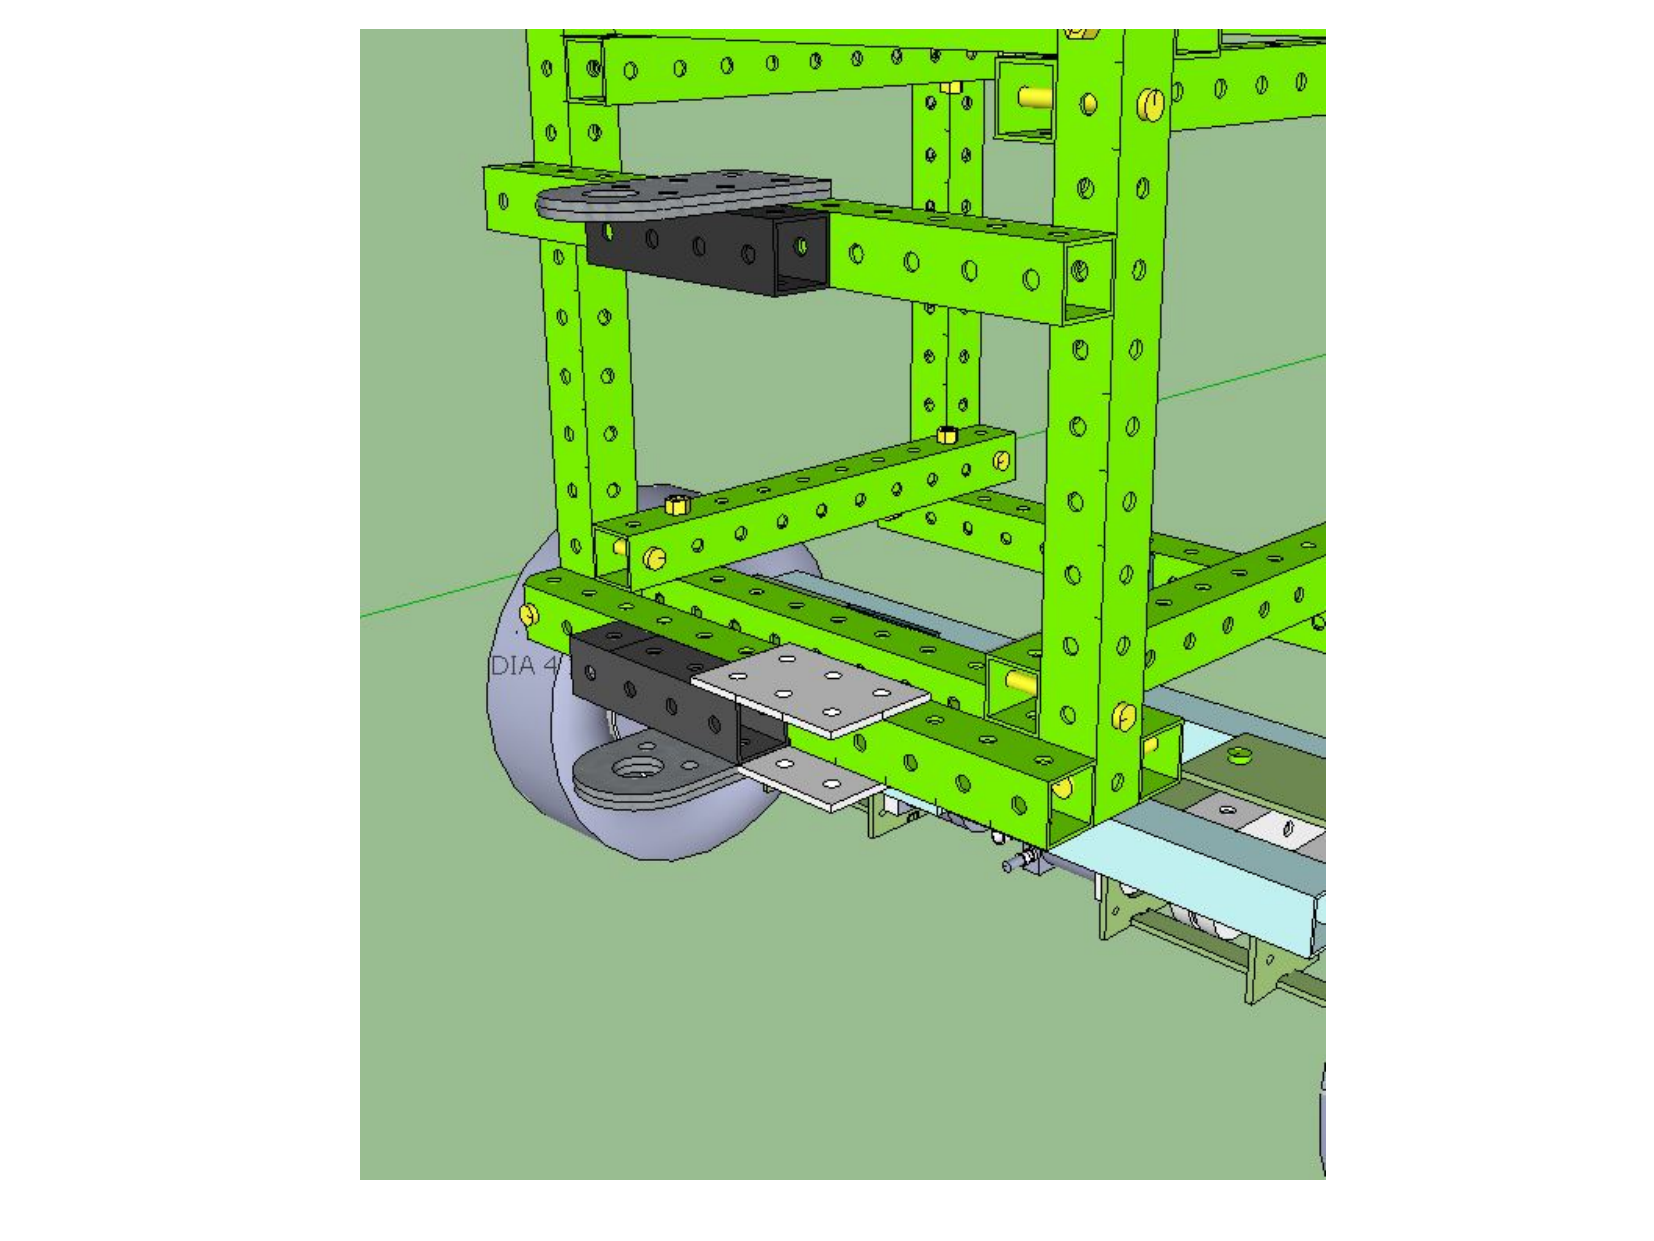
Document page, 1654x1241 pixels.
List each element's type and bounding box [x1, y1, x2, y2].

picture [360, 29, 1326, 1180]
